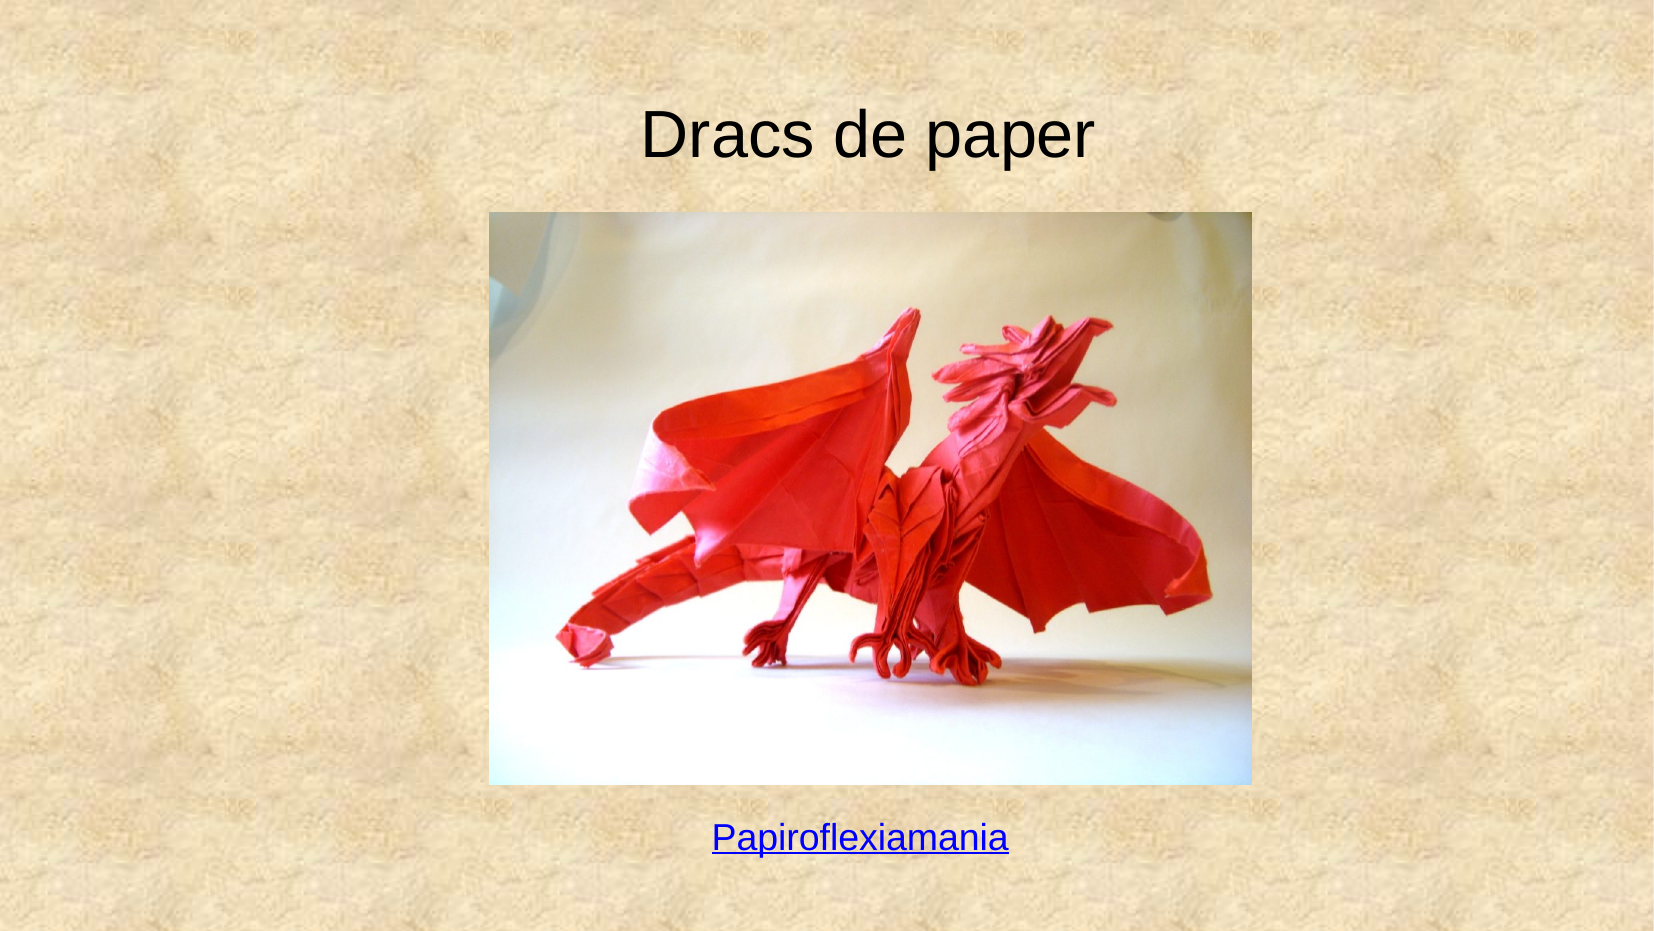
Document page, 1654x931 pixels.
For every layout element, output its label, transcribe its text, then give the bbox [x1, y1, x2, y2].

text_box Dracs de paper [625, 83, 1122, 179]
text_box Papiroflexiamania [696, 805, 1028, 865]
picture [0, 0, 1654, 931]
